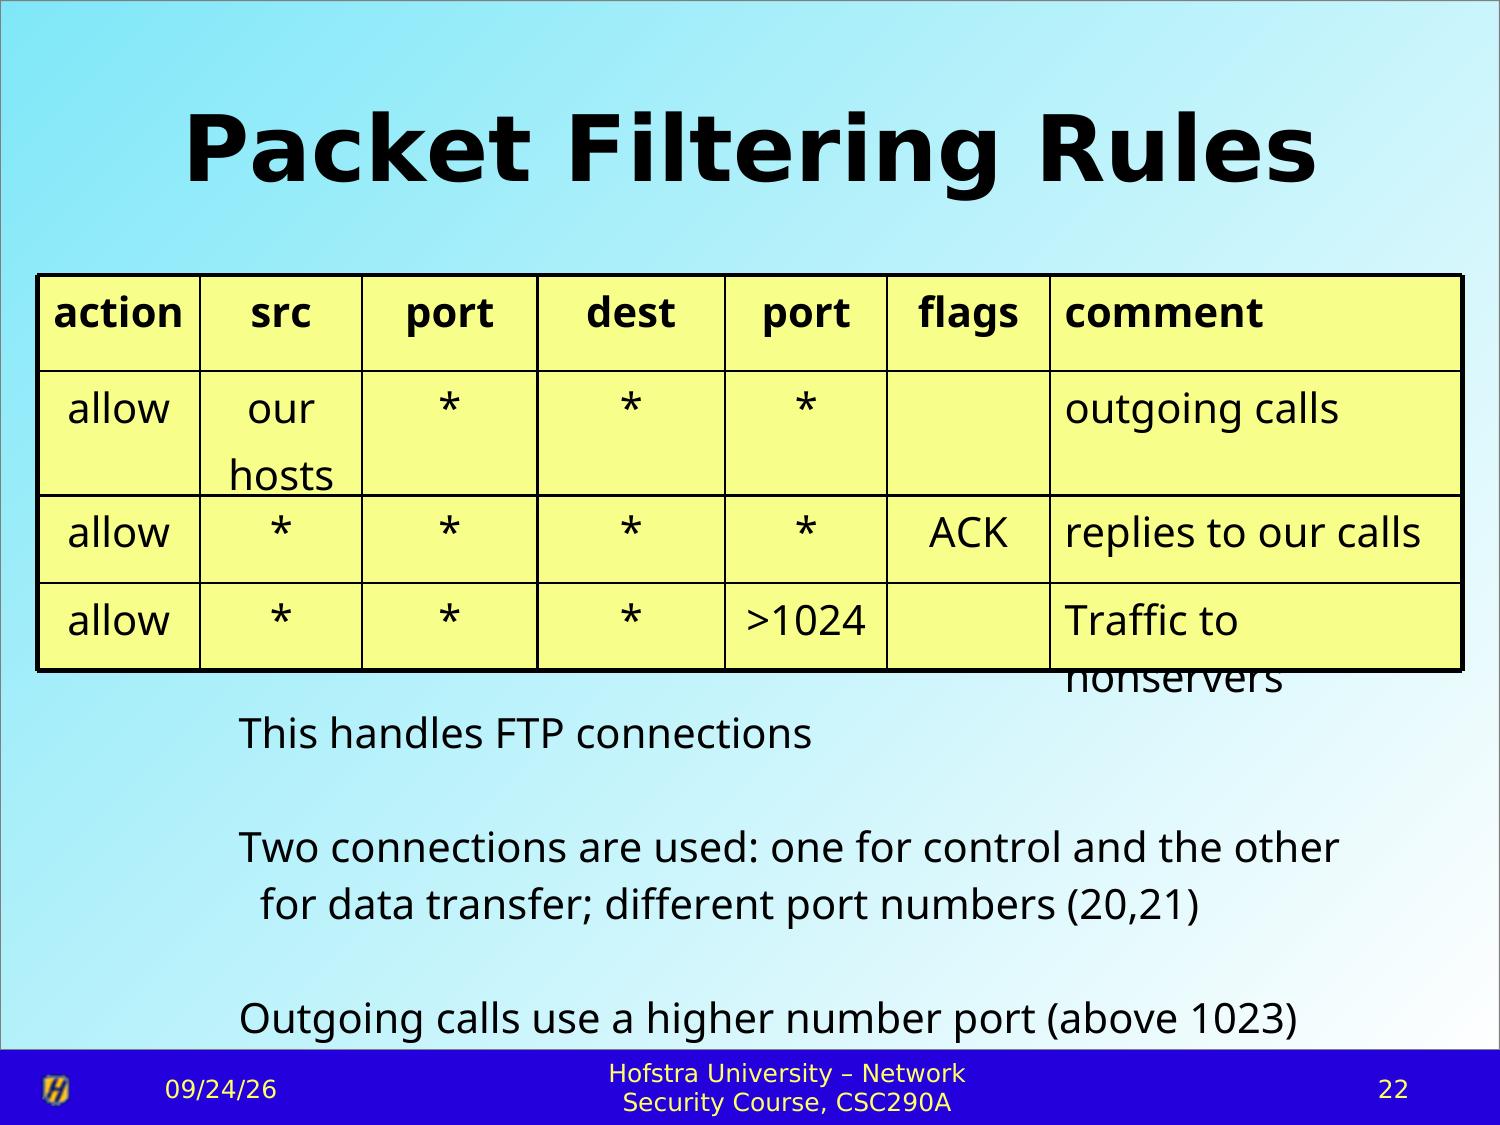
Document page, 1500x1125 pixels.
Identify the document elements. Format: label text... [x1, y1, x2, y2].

text_box allow [40, 372, 199, 494]
text_box * [363, 497, 536, 582]
text_box allow [40, 497, 199, 582]
text_box * [539, 584, 724, 668]
text_box * [726, 372, 886, 494]
text_box outgoing calls [1051, 372, 1460, 494]
text_box * [539, 497, 724, 582]
text_box ACK [888, 497, 1049, 582]
text_box Traffic to nonservers [1051, 584, 1460, 668]
text_box >1024 [726, 584, 886, 668]
text_box * [539, 372, 724, 494]
text_box flags [888, 277, 1049, 370]
text_box replies to our calls [1051, 497, 1460, 582]
text_box * [726, 497, 886, 582]
text_box * [201, 584, 361, 668]
text_box [888, 584, 1049, 668]
title Packet Filtering Rules [112, 84, 1391, 212]
text_box This handles FTP connections Two connections are used: one for control and the other for data transfer; different port numbers (20,21) Outgoing calls use a higher number port (above 1023) [213, 696, 1356, 1054]
text_box comment [1051, 277, 1460, 370]
text_box dest [539, 277, 724, 370]
text_box * [201, 497, 361, 582]
text_box * [363, 372, 536, 494]
text_box our hosts [201, 372, 361, 494]
text_box src [201, 277, 361, 370]
text_box port [363, 277, 536, 370]
text_box * [363, 584, 536, 668]
text_box port [726, 277, 886, 370]
text_box action [40, 277, 199, 370]
text_box allow [40, 584, 199, 668]
picture [37, 1072, 76, 1110]
text_box [888, 372, 1049, 494]
